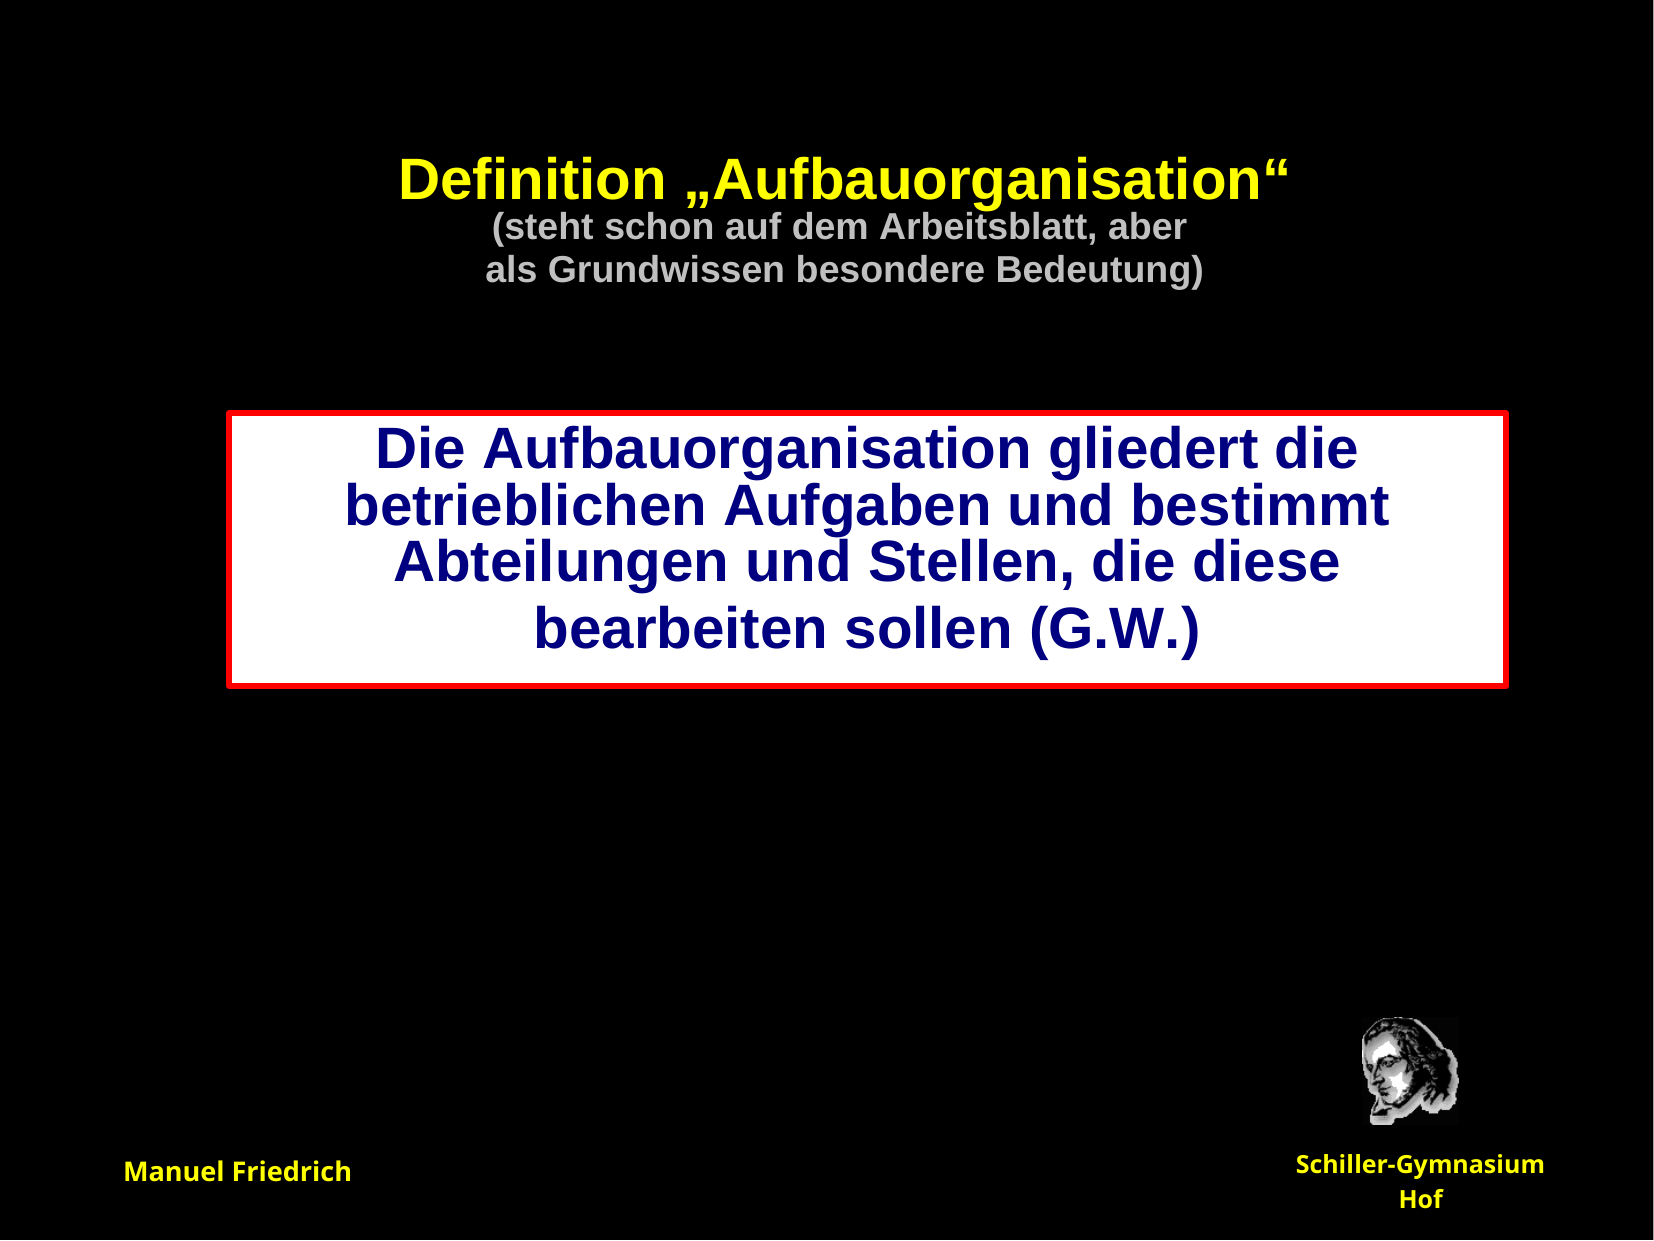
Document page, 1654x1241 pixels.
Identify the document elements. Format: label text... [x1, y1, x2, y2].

text_box Schiller-Gymnasium Hof [1295, 1145, 1546, 1216]
text_box Manuel Friedrich [123, 1151, 353, 1191]
text_box Die Aufbauorganisation gliedert die betrieblichen Aufgaben und bestimmt Abteilungen und Stellen, die diese bearbeiten sollen (G.W.)‏ [229, 413, 1507, 687]
text_box Definition „Aufbauorganisation“ (steht schon auf dem Arbeitsblatt, aber als Grundwissen besondere Bedeutung)‏ [206, 146, 1484, 414]
picture [1362, 1017, 1459, 1126]
